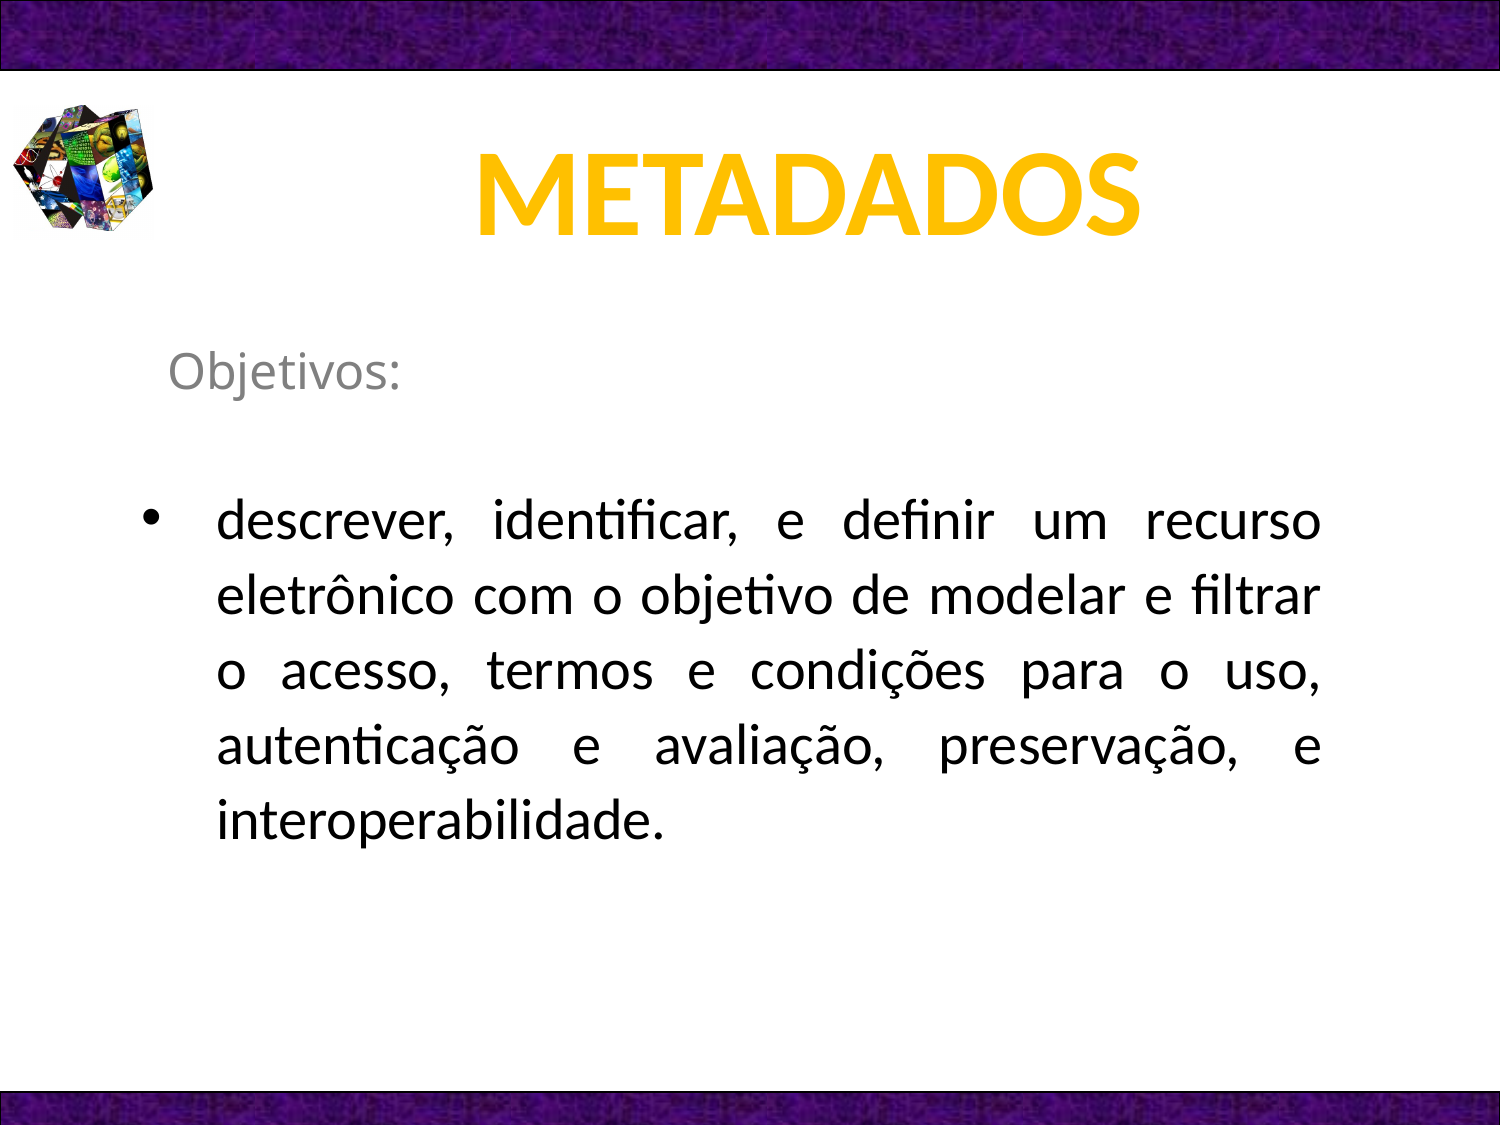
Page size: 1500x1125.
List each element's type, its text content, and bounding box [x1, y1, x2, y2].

text_box [0, 1091, 1500, 1125]
text_box descrever, identificar, e definir um recurso eletrônico com o objetivo de modelar e filtrar o acesso, termos e condições para o uso, autenticação e avaliação, preservação, e interoperabilidade. [126, 469, 1338, 950]
text_box Objetivos: [126, 331, 1500, 407]
text_box [0, 0, 1500, 71]
picture [13, 105, 154, 240]
text_box METADADOS [157, 92, 1459, 269]
